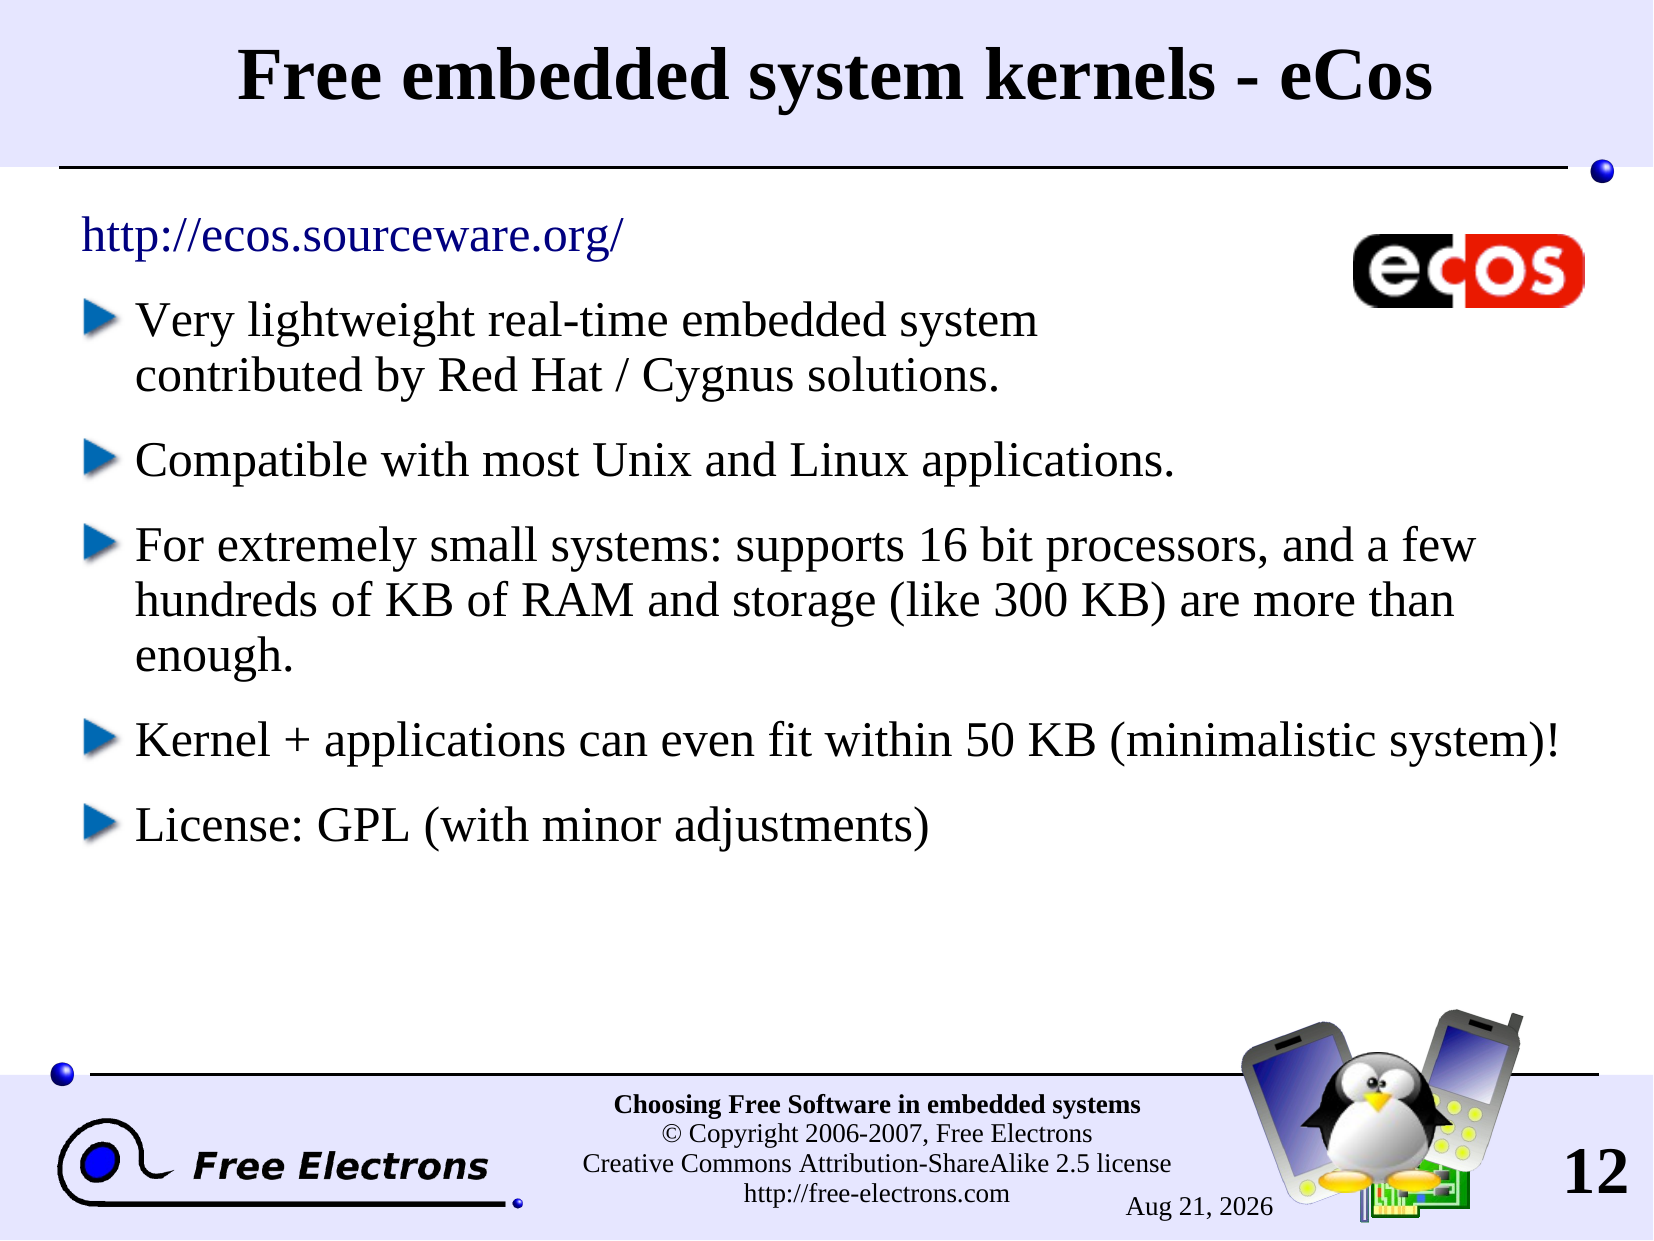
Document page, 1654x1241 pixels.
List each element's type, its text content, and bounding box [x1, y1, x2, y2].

picture [1353, 234, 1585, 308]
title Free embedded system kernels - eCos [33, 25, 1604, 124]
picture [1228, 1057, 1524, 1240]
picture [50, 1107, 527, 1216]
list http://ecos.sourceware.org/ Very lightweight real-time embedded system contributed by Red Hat / Cygnus solutions. Compatible with most Unix and Linux applications. For extremely small systems: supports 16 bit processors, and a few hundreds of KB of RAM and storage (like 300 KB) are more than enough. Kernel + applications can even fit within 50 KB (minimalistic system)! License: GPL (with minor adjustments) [63, 206, 1611, 1057]
